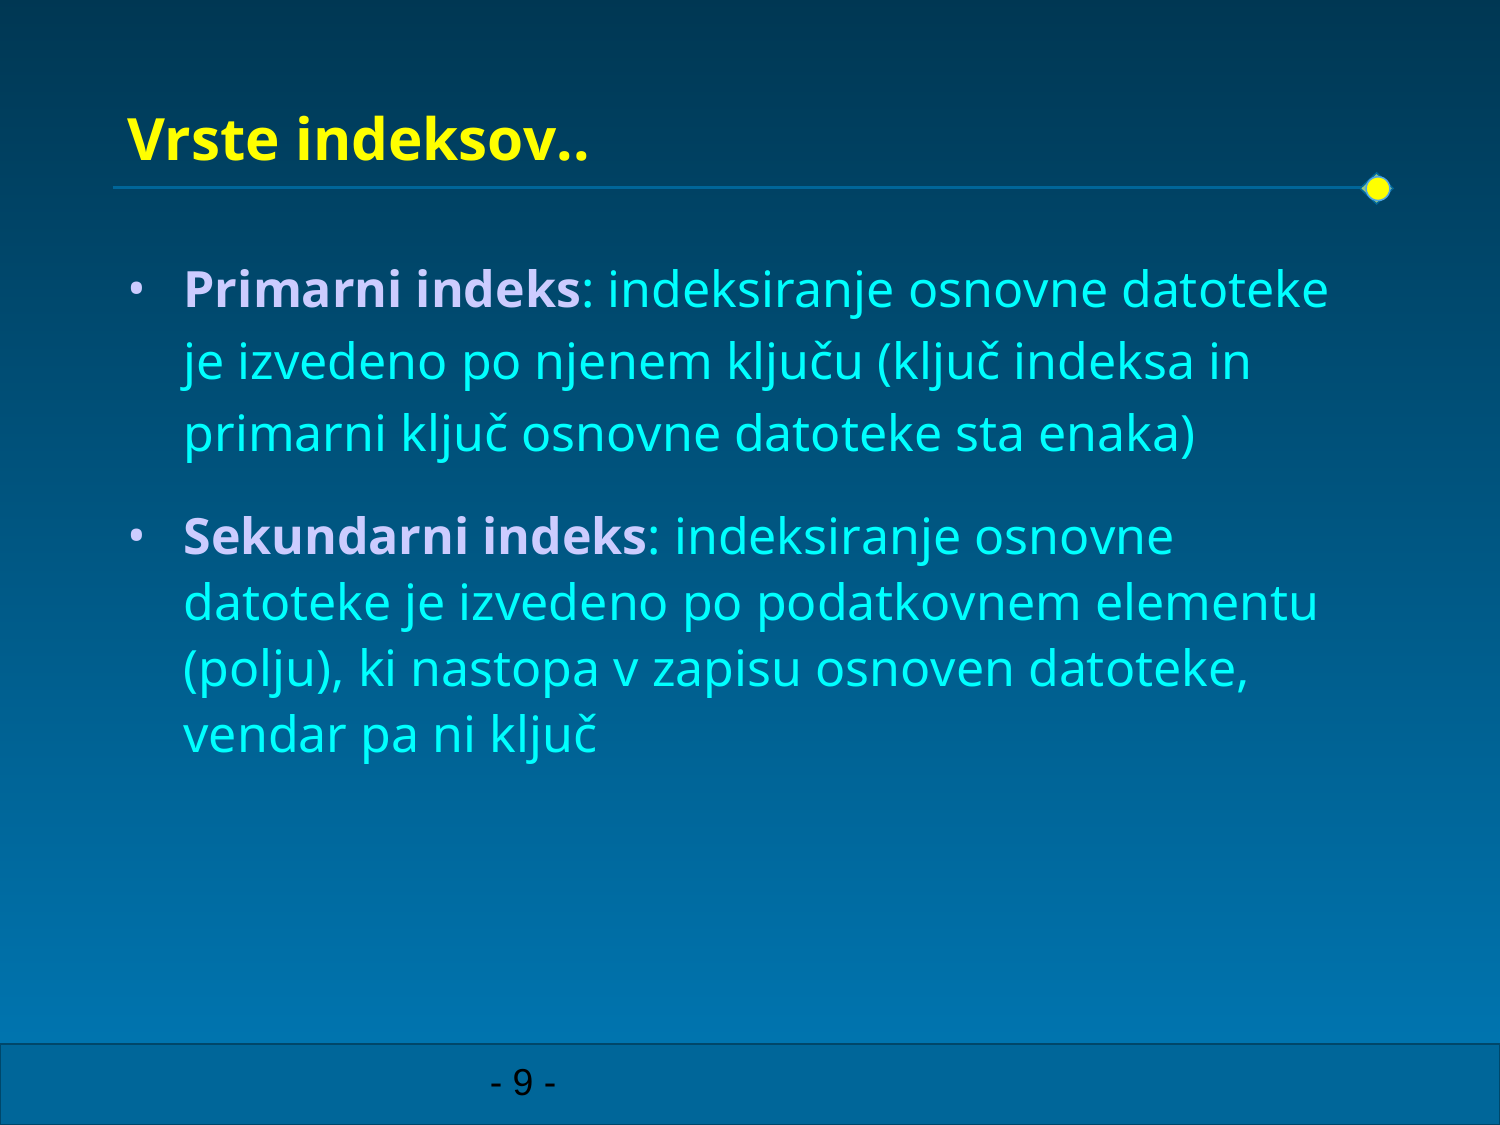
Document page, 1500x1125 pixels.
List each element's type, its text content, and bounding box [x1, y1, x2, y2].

title Vrste indeksov.. [112, 94, 1388, 181]
list Primarni indeks: indeksiranje osnovne datoteke je izvedeno po njenem ključu (ključ indeksa in primarni ključ osnovne datoteke sta enaka) Sekundarni indeks: indeksiranje osnovne datoteke je izvedeno po podatkovnem elementu (polju), ki nastopa v zapisu osnoven datoteke, vendar pa ni ključ [112, 237, 1388, 963]
